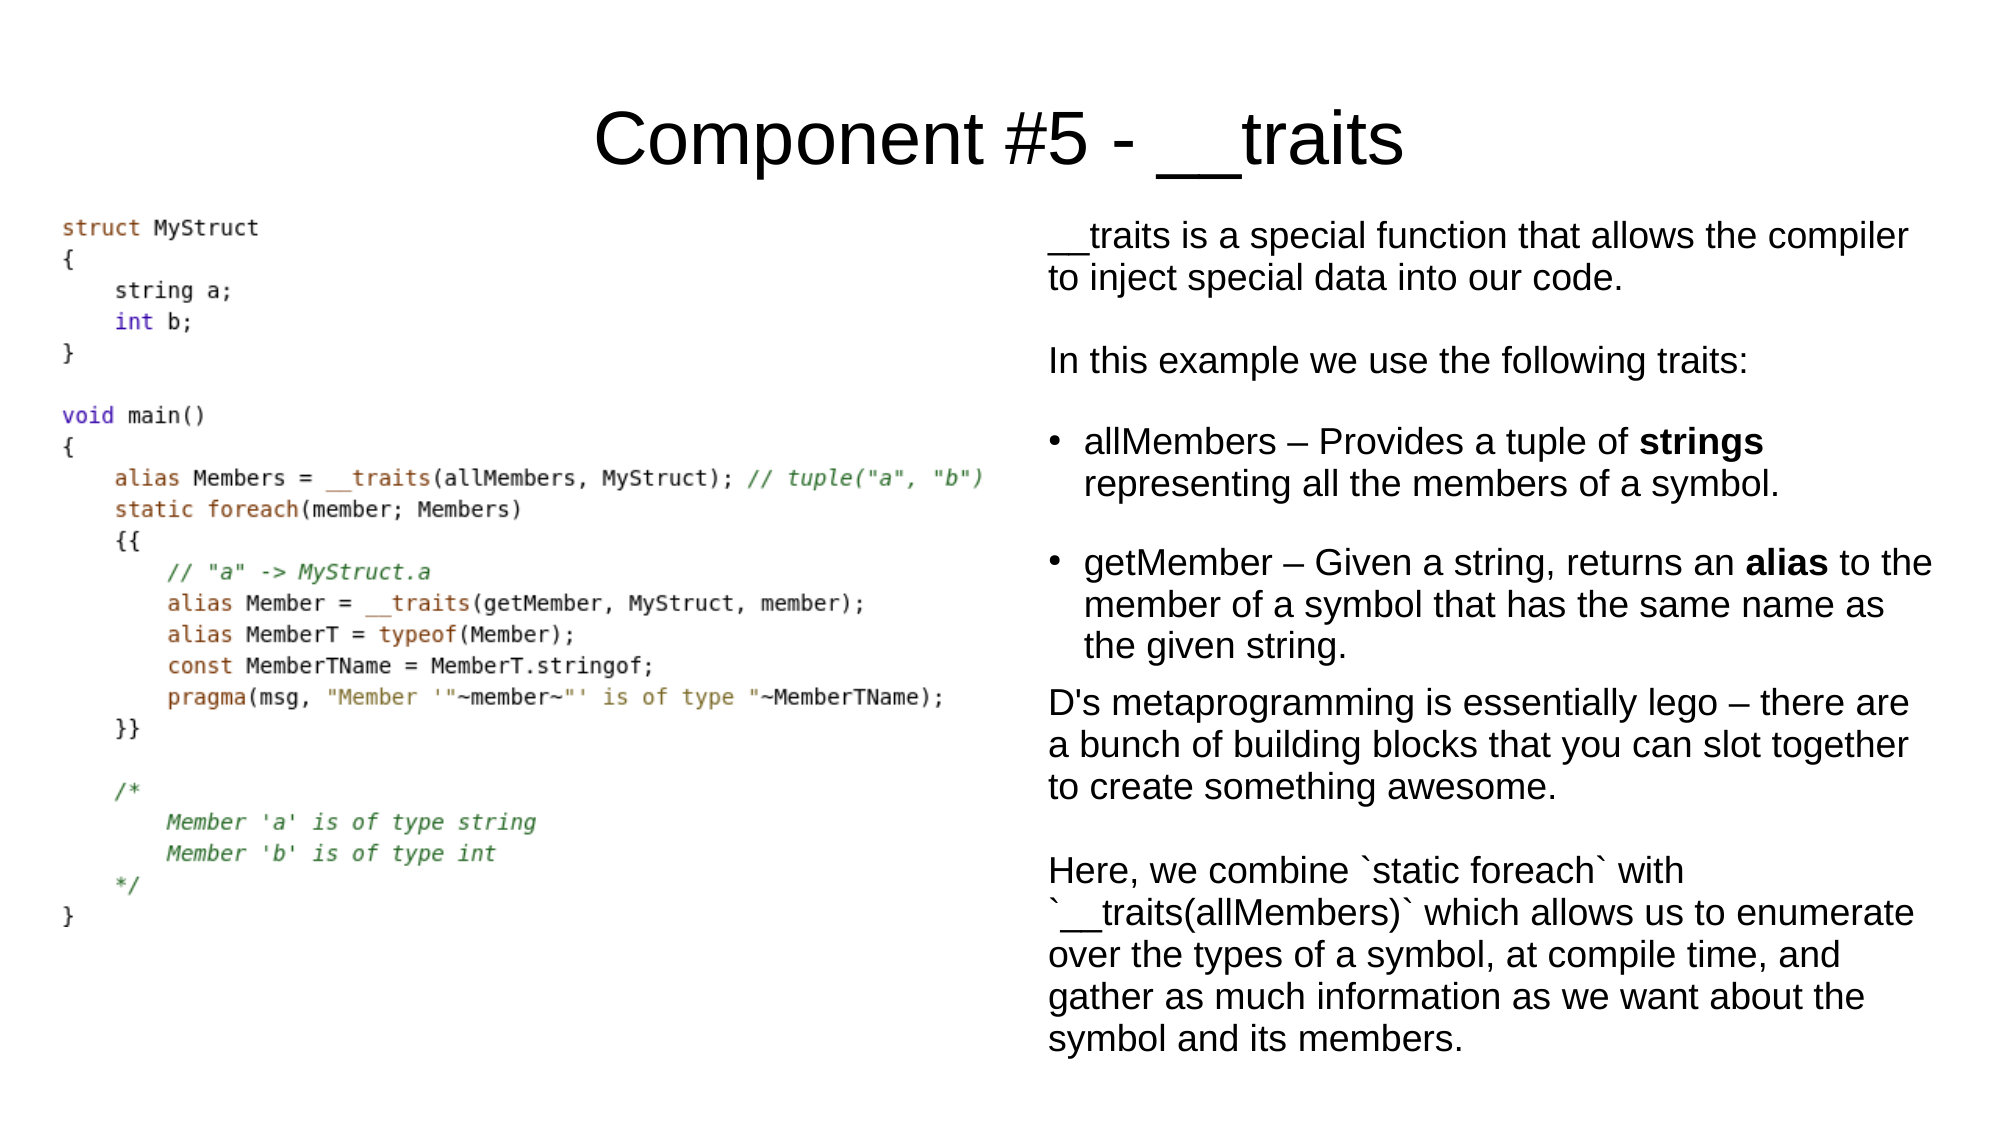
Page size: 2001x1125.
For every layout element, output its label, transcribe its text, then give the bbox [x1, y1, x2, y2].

title Component #5 - __traits [99, 44, 1900, 233]
text_box allMembers – Provides a tuple of strings representing all the members of a symbol. getMember – Given a string, returns an alias to the member of a symbol that has the same name as the given string. [1033, 413, 1949, 674]
text_box D's metaprogramming is essentially lego – there are a bunch of building blocks that you can slot together to create something awesome. Here, we combine `static foreach` with `__traits(allMembers)` which allows us to enumerate over the types of a symbol, at compile time, and gather as much information as we want about the symbol and its members. [1033, 674, 1949, 1068]
picture [59, 206, 991, 927]
text_box __traits is a special function that allows the compiler to inject special data into our code. In this example we use the following traits: [1033, 206, 1949, 390]
